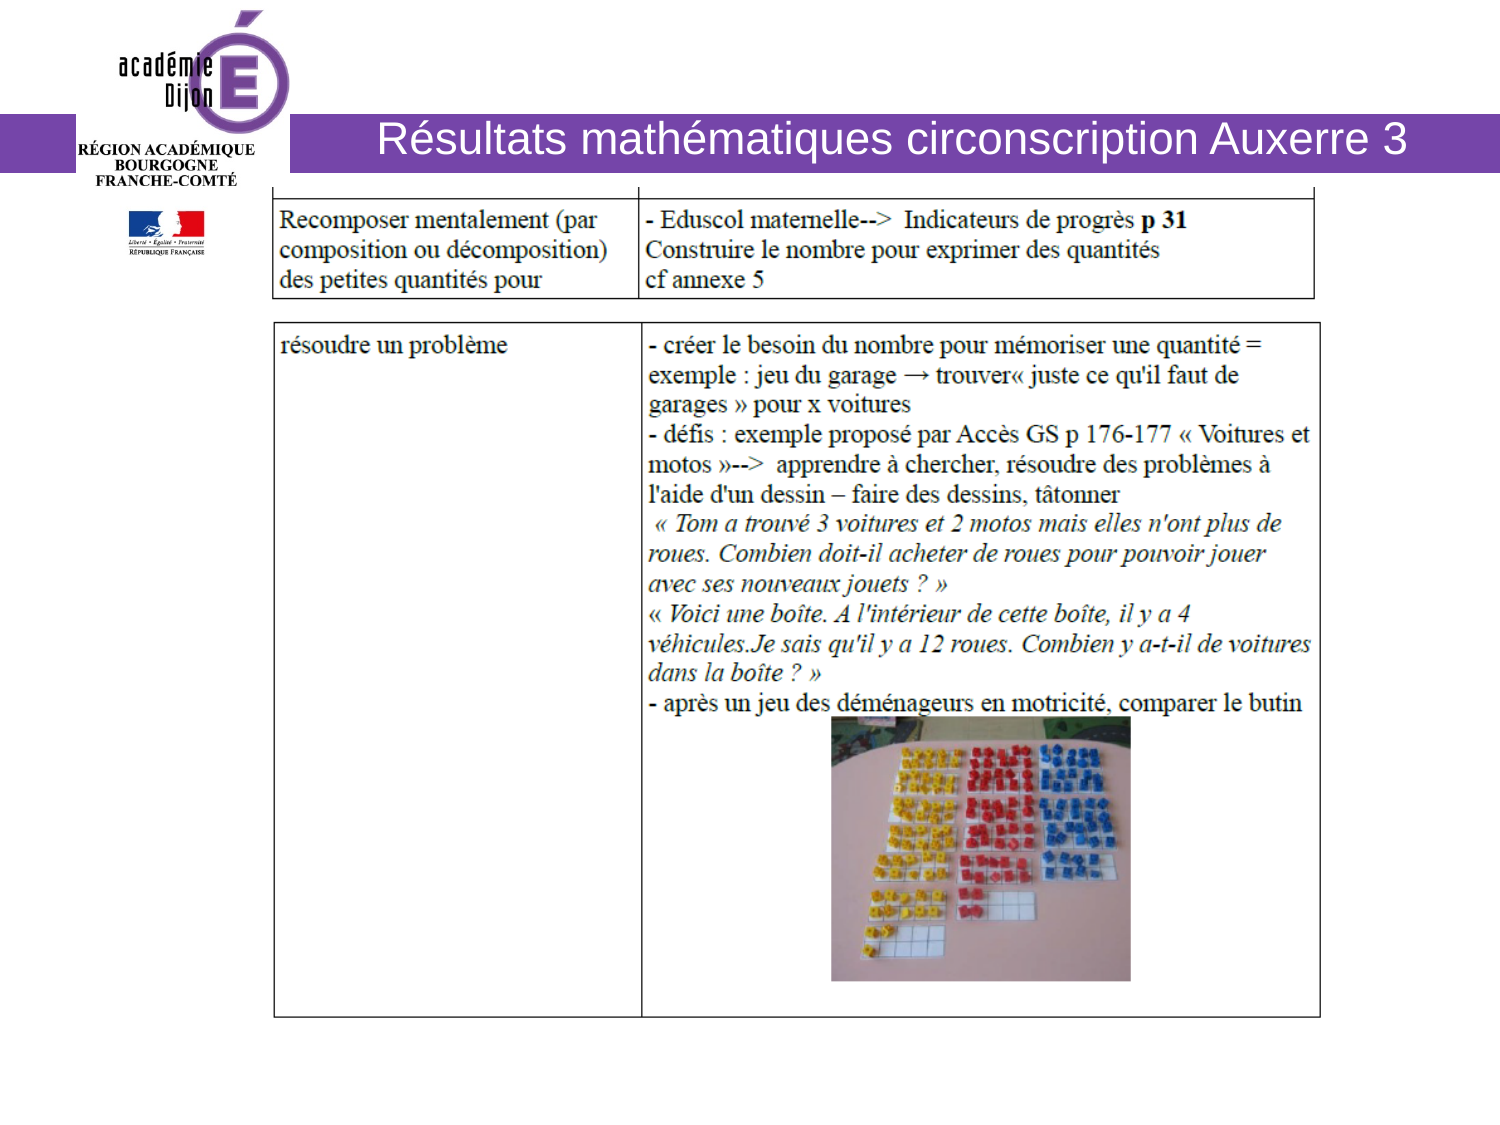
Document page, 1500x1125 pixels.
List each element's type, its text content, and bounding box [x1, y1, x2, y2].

title Résultats mathématiques circonscription Auxerre 3 [360, 45, 1426, 233]
picture [76, 8, 1394, 1043]
